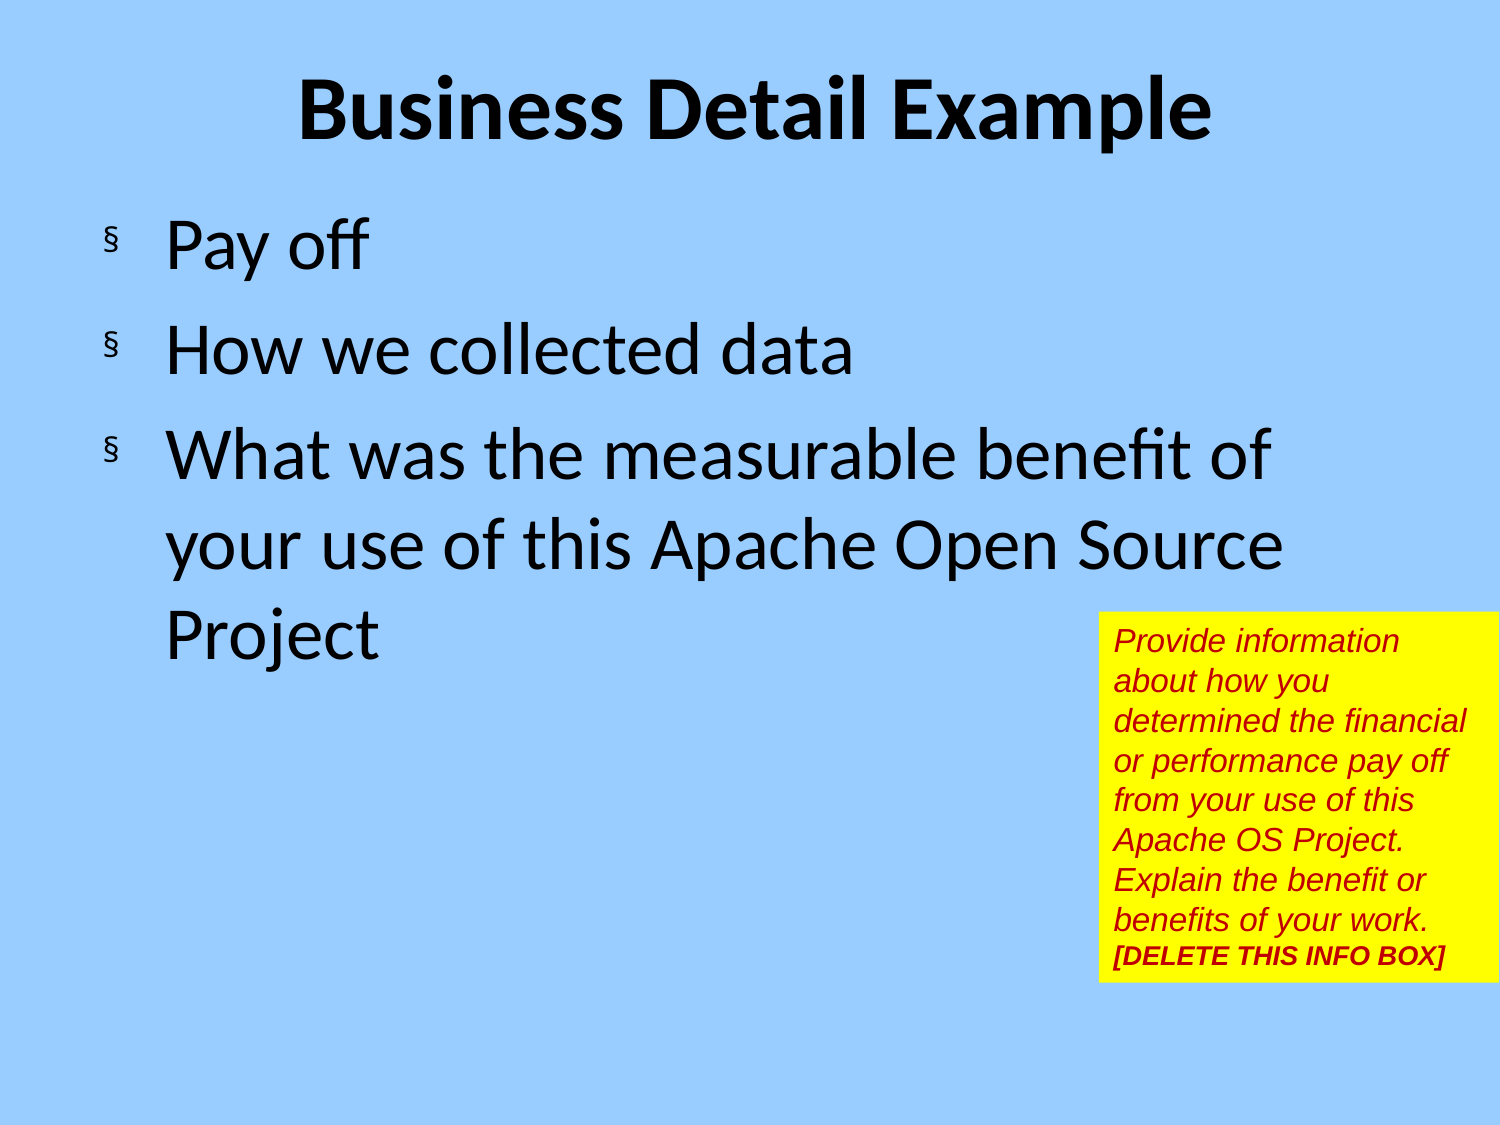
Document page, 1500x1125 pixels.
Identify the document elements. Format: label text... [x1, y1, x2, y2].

text_box Provide information about how you determined the financial or performance pay off from your use of this Apache OS Project. Explain the benefit or benefits of your work. [DELETE THIS INFO BOX] [1098, 611, 1499, 983]
text_box Pay off How we collected data What was the measurable benefit of your use of this Apache Open Source Project [87, 187, 1413, 1005]
title Business Detail Example [87, 25, 1425, 180]
